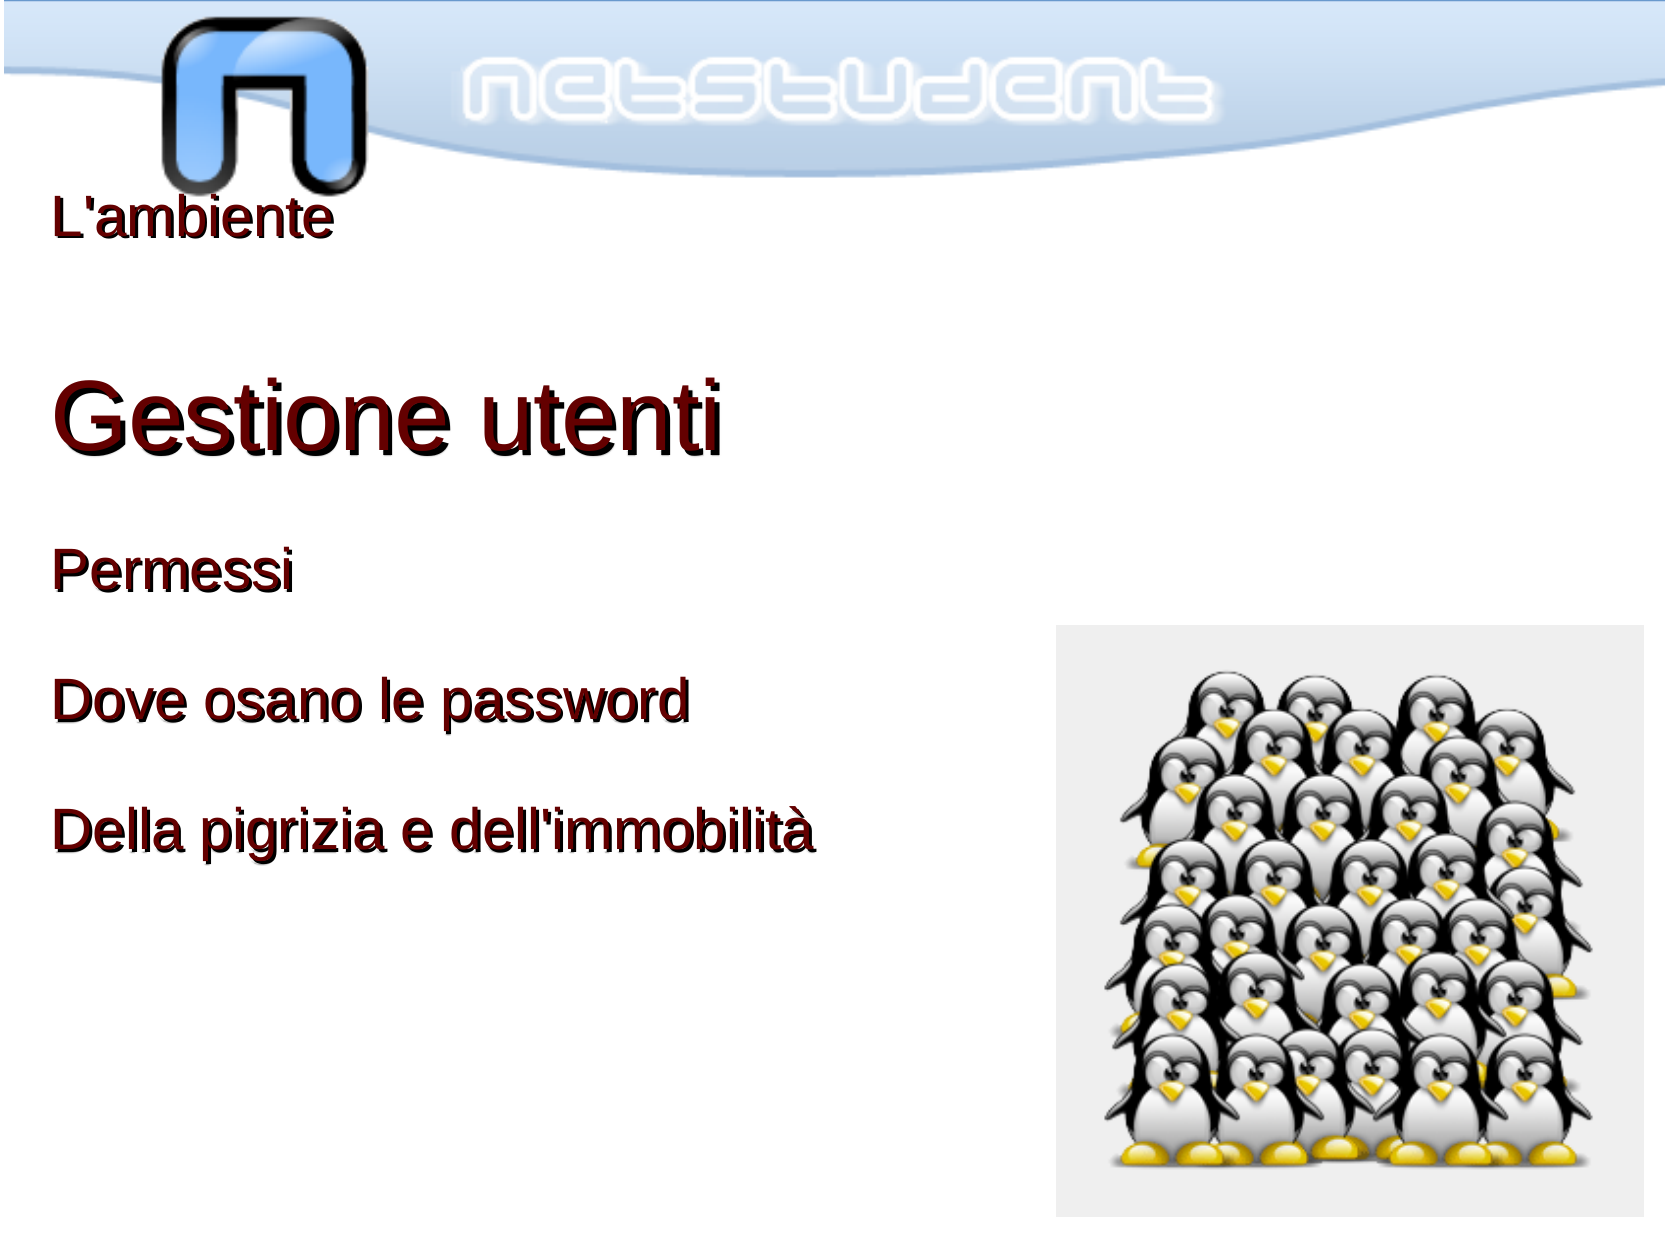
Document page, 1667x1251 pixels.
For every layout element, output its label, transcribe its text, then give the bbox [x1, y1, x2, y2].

picture [0, 0, 1667, 1251]
title L'ambiente Gestione utenti Permessi Dove osano le password Della pigrizia e dell'immobilità [44, 117, 1435, 942]
